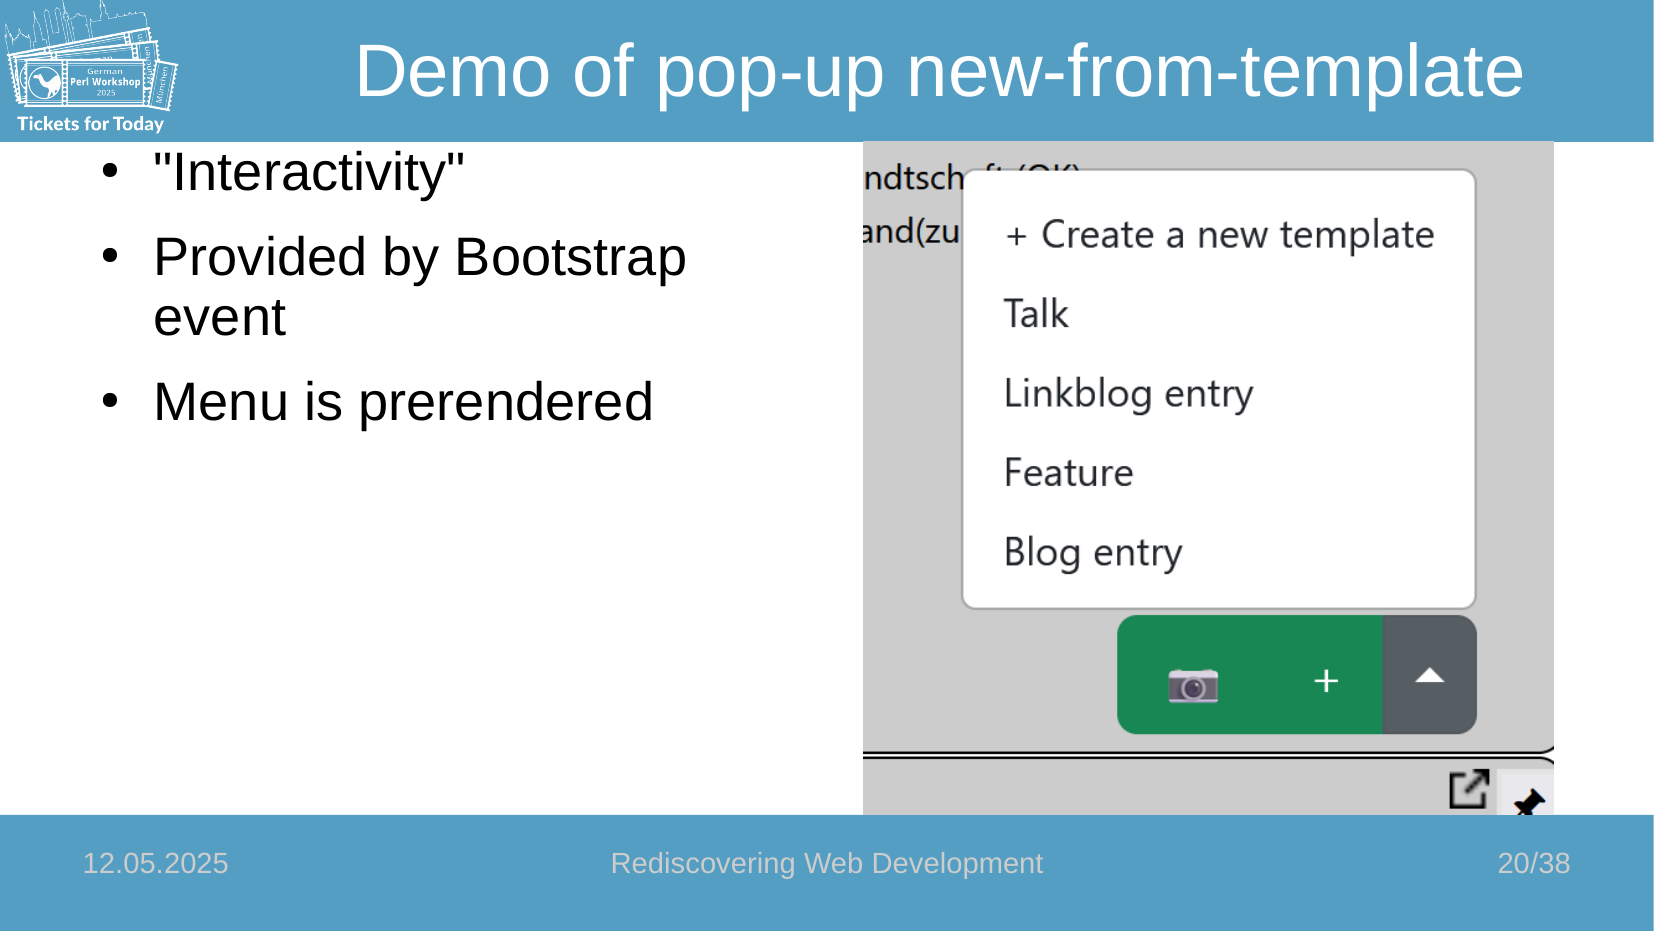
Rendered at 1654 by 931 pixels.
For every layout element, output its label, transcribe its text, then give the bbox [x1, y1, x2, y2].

picture [863, 141, 1554, 815]
title Demo of pop-up new-from-template [354, 5, 1654, 136]
list "Interactivity" Provided by Bootstrap event Menu is prerendered [82, 141, 809, 815]
picture [3, 0, 180, 154]
